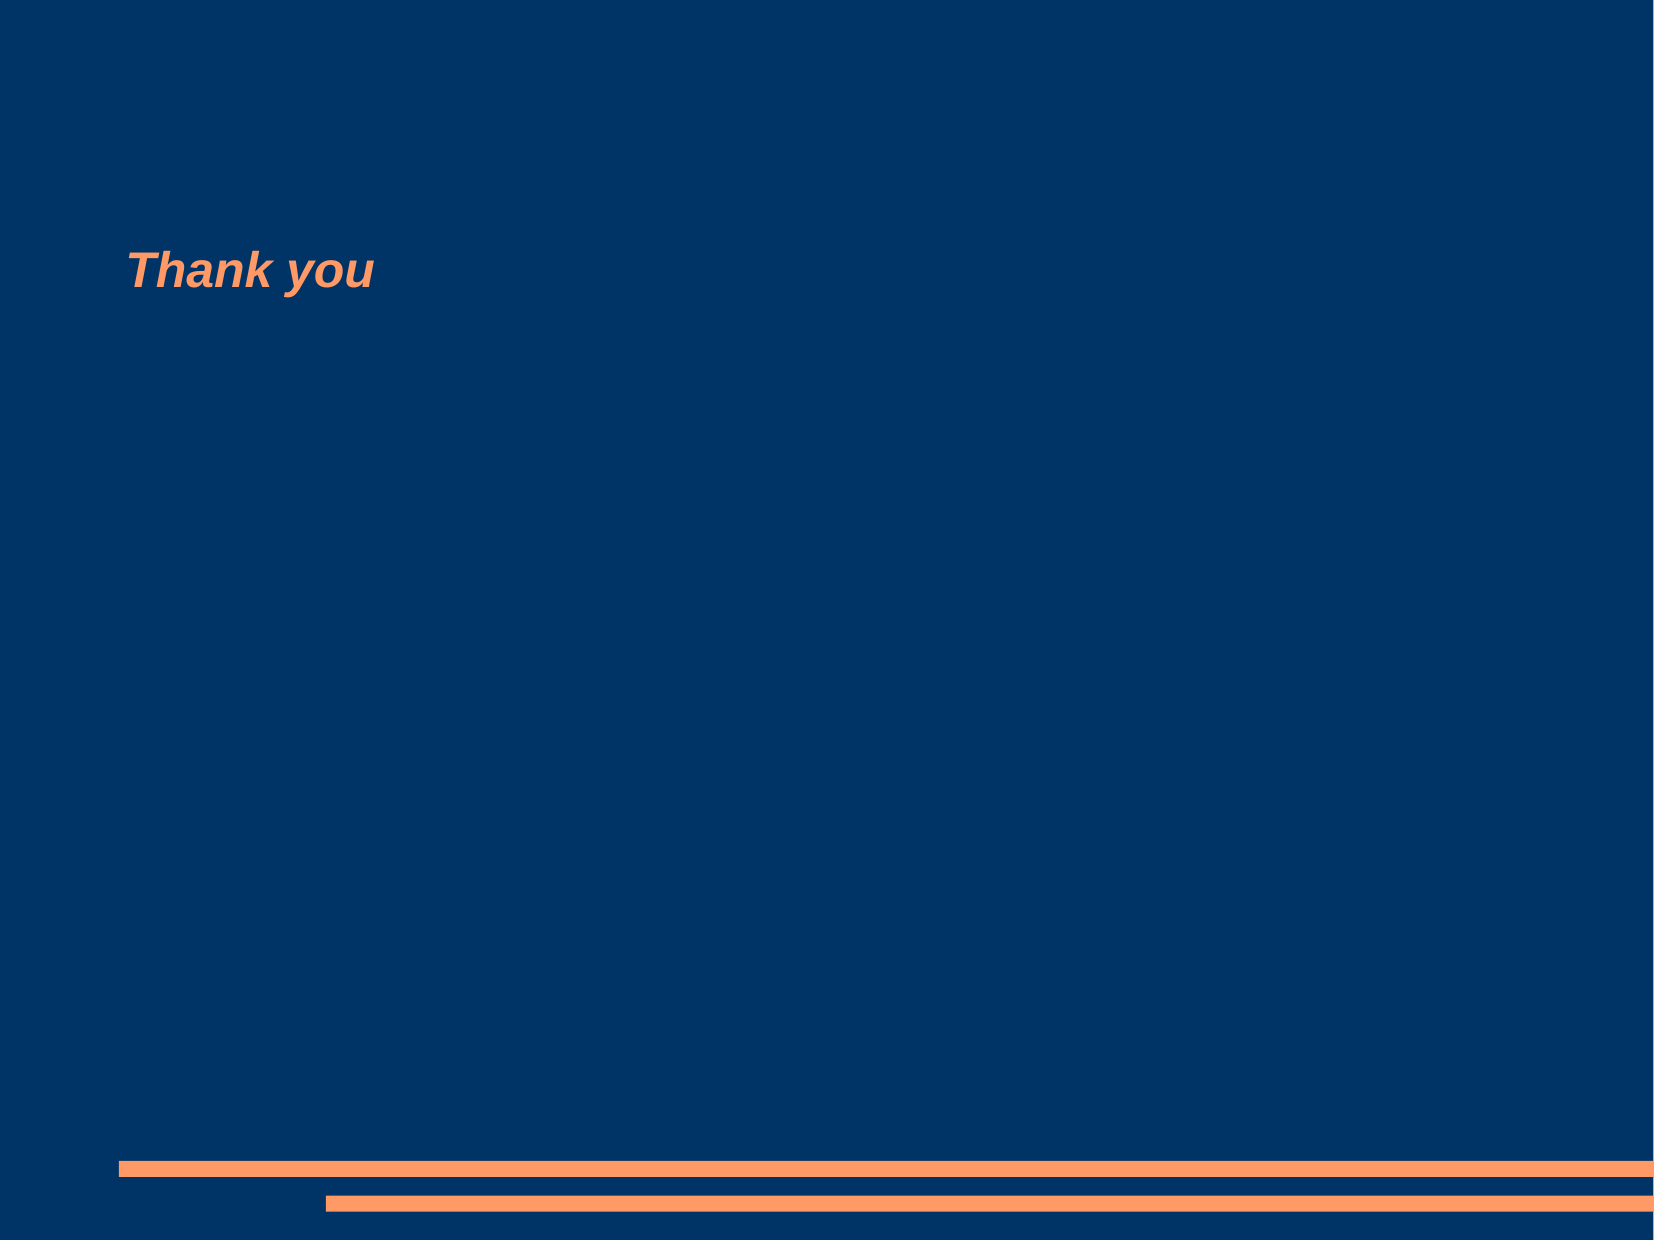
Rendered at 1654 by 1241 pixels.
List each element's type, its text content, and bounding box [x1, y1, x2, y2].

title Thank you [125, 203, 1538, 338]
